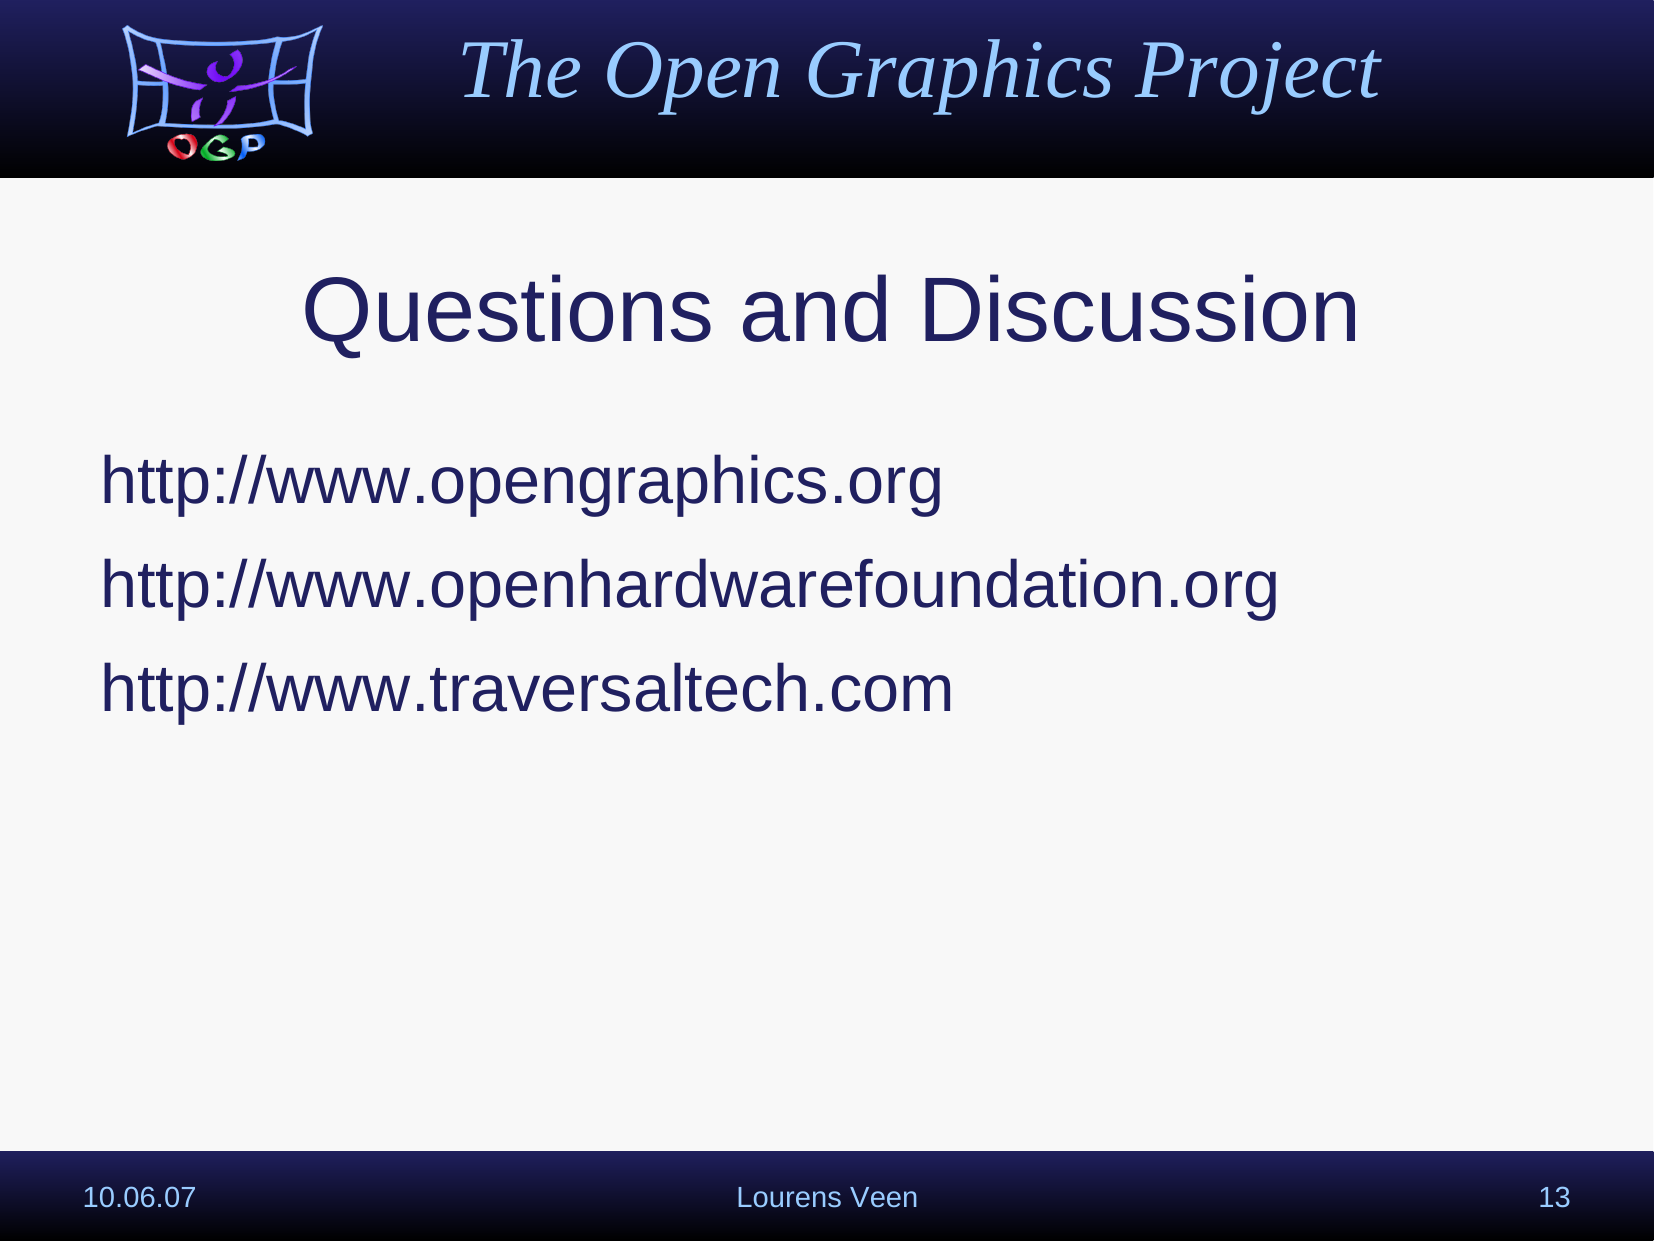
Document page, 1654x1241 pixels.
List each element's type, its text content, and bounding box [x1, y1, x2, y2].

picture [122, 25, 323, 161]
title Questions and Discussion [88, 236, 1577, 385]
list http://www.opengraphics.org http://www.openhardwarefoundation.org http://www.traversaltech.com [82, 442, 1571, 1109]
